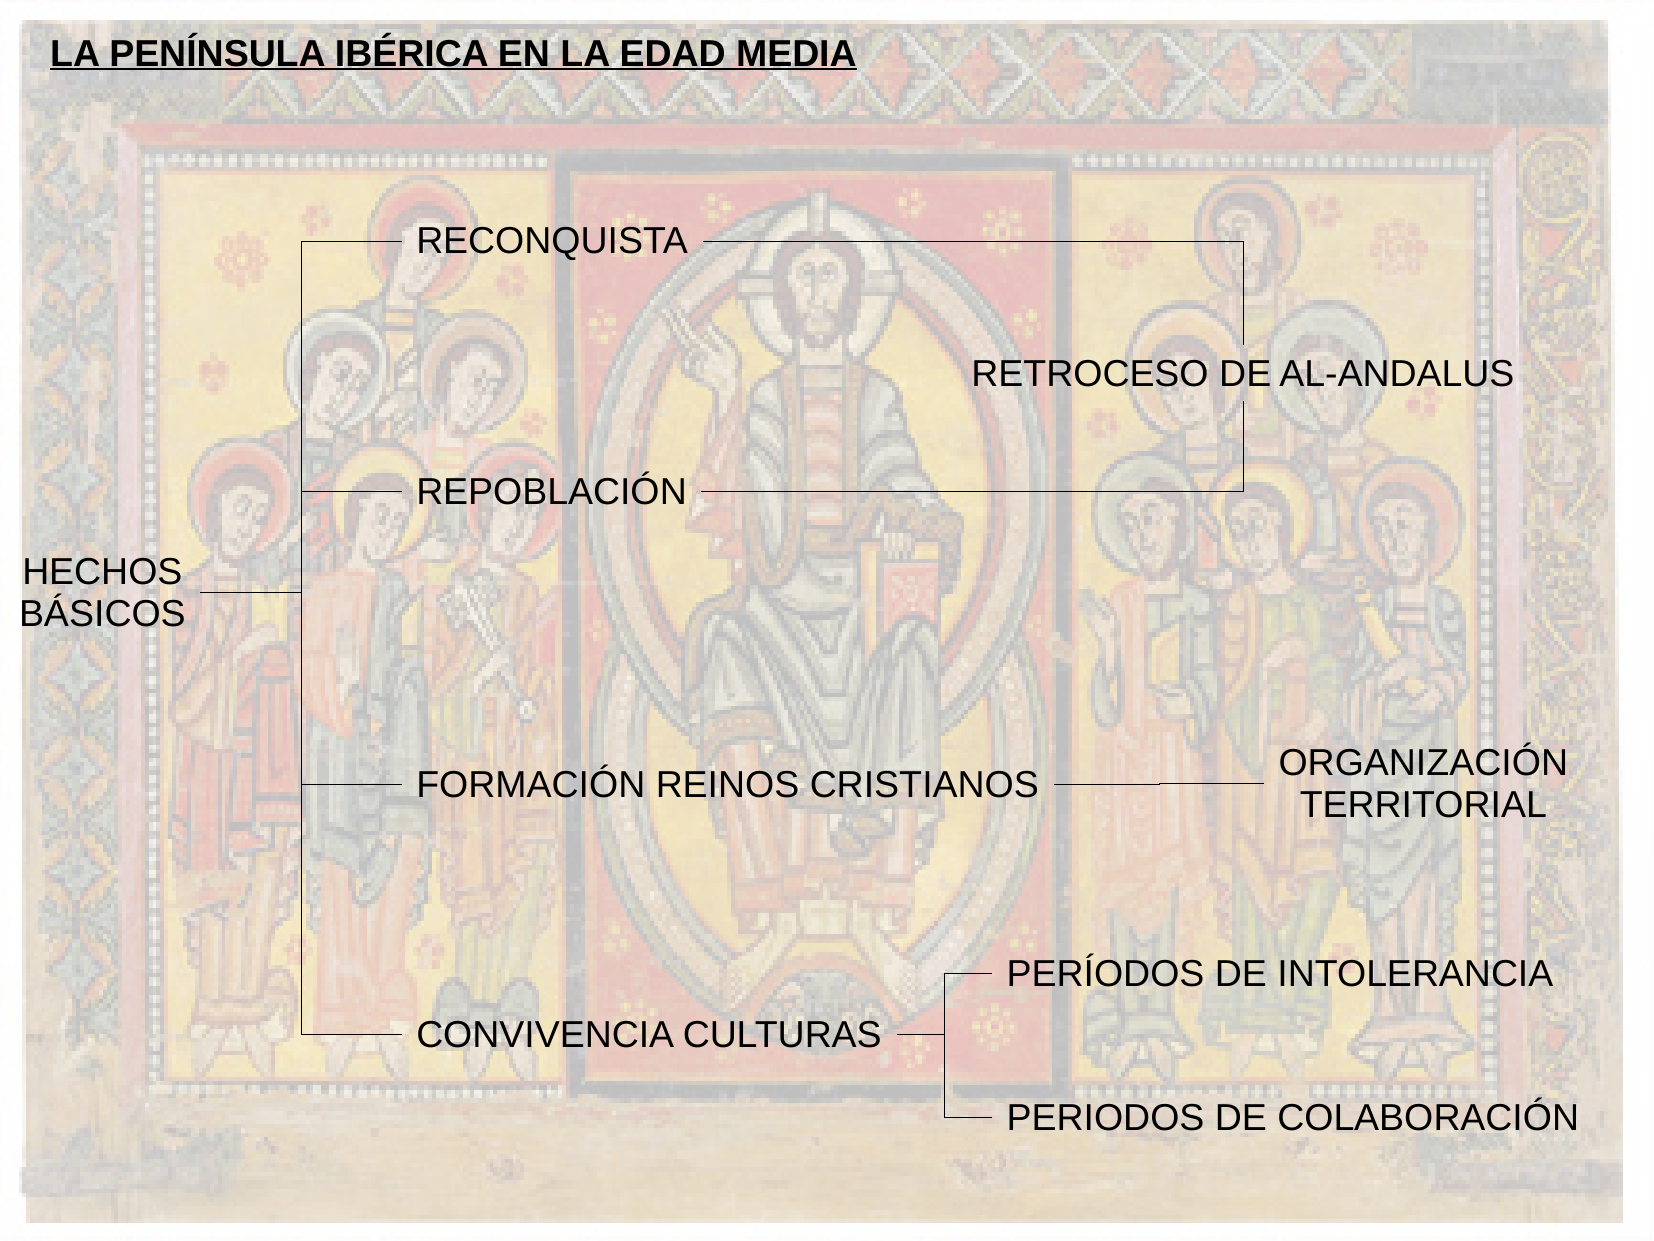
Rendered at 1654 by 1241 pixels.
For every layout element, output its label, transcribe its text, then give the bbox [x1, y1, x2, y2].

text_box FORMACIÓN REINOS CRISTIANOS [401, 755, 1055, 813]
text_box HECHOS BÁSICOS [4, 543, 201, 643]
text_box RECONQUISTA [401, 212, 704, 270]
text_box PERÍODOS DE INTOLERANCIA [991, 944, 1569, 1002]
text_box RETROCESO DE AL-ANDALUS [956, 344, 1531, 402]
text_box PERIODOS DE COLABORACIÓN [991, 1088, 1595, 1146]
text_box REPOBLACIÓN [401, 462, 702, 520]
text_box LA PENÍNSULA IBÉRICA EN LA EDAD MEDIA [35, 24, 866, 83]
picture [0, 0, 1654, 1241]
text_box CONVIVENCIA CULTURAS [401, 1006, 898, 1063]
text_box ORGANIZACIÓN TERRITORIAL [1263, 734, 1584, 834]
